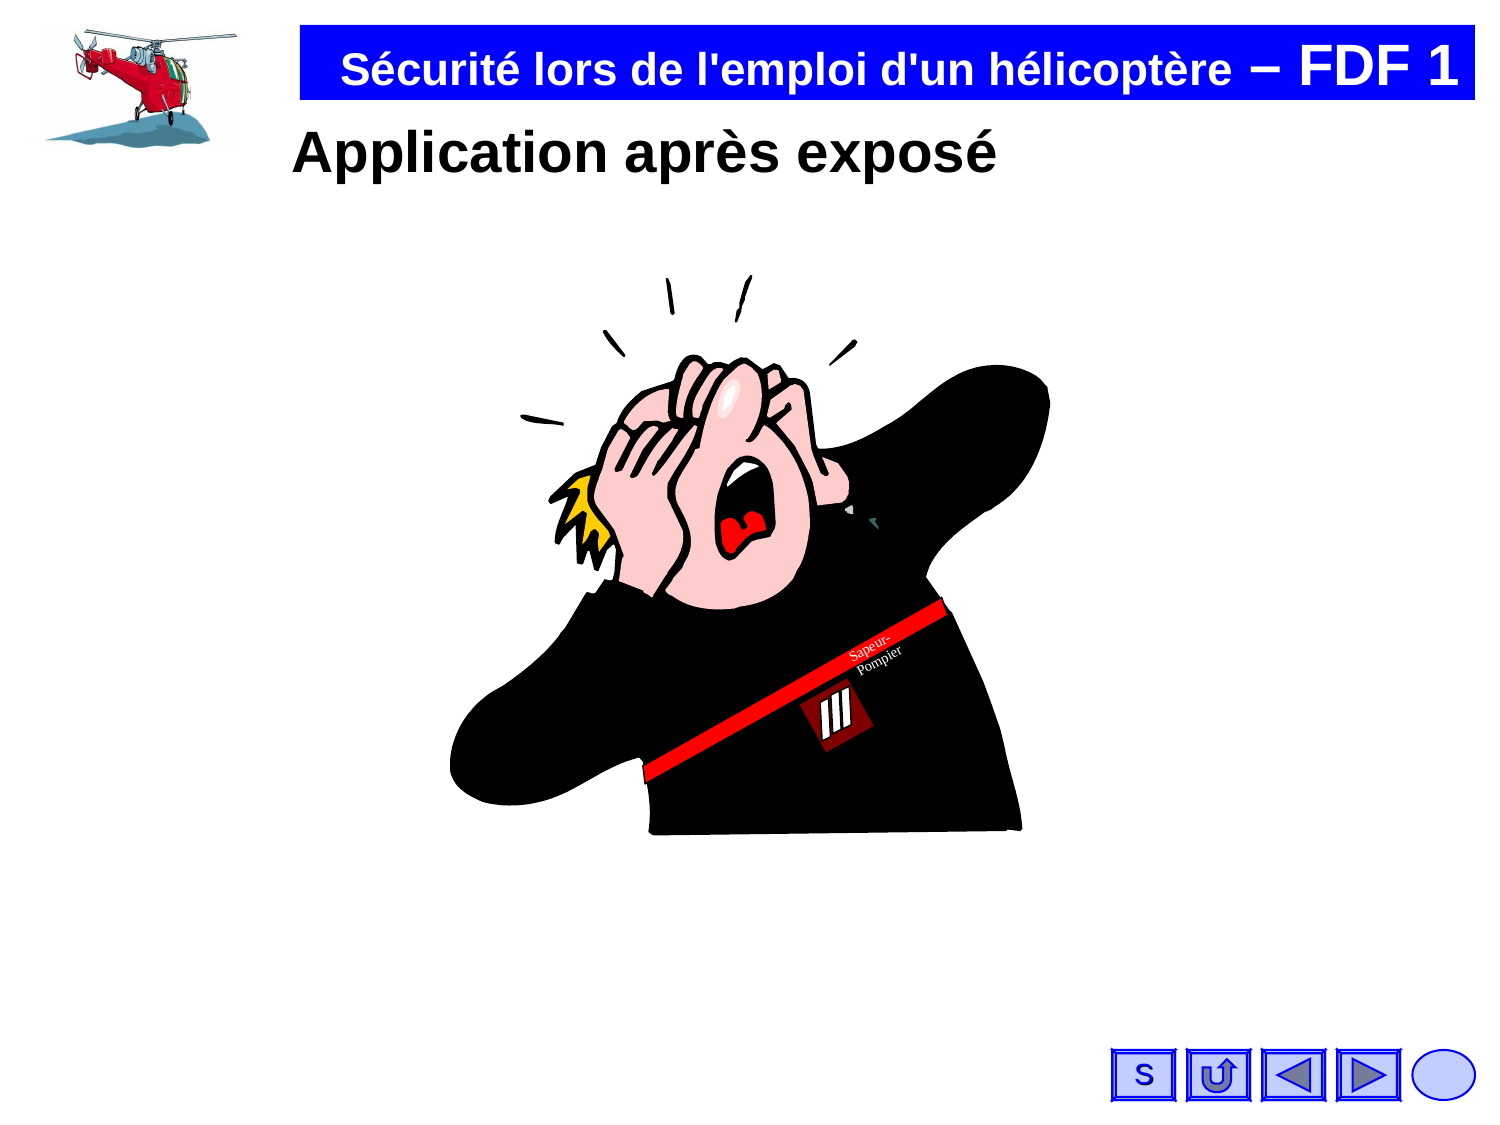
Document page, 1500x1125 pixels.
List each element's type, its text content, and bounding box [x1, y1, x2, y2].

picture [45, 29, 237, 148]
text_box S [1119, 1050, 1169, 1099]
text_box [1188, 1050, 1251, 1101]
text_box Application après exposé [276, 112, 1014, 193]
text_box [1412, 1049, 1476, 1101]
text_box [520, 414, 564, 426]
text_box [602, 330, 626, 357]
text_box Sapeur-Pompier [829, 593, 961, 694]
text_box [665, 277, 675, 315]
text_box Sécurité lors de l'emploi d'un hélicoptère – FDF 1 [299, 24, 1475, 100]
text_box [1338, 1050, 1401, 1101]
text_box [829, 339, 858, 367]
text_box [734, 275, 753, 323]
text_box [1113, 1050, 1176, 1101]
text_box [450, 354, 1051, 836]
text_box [1263, 1050, 1326, 1101]
